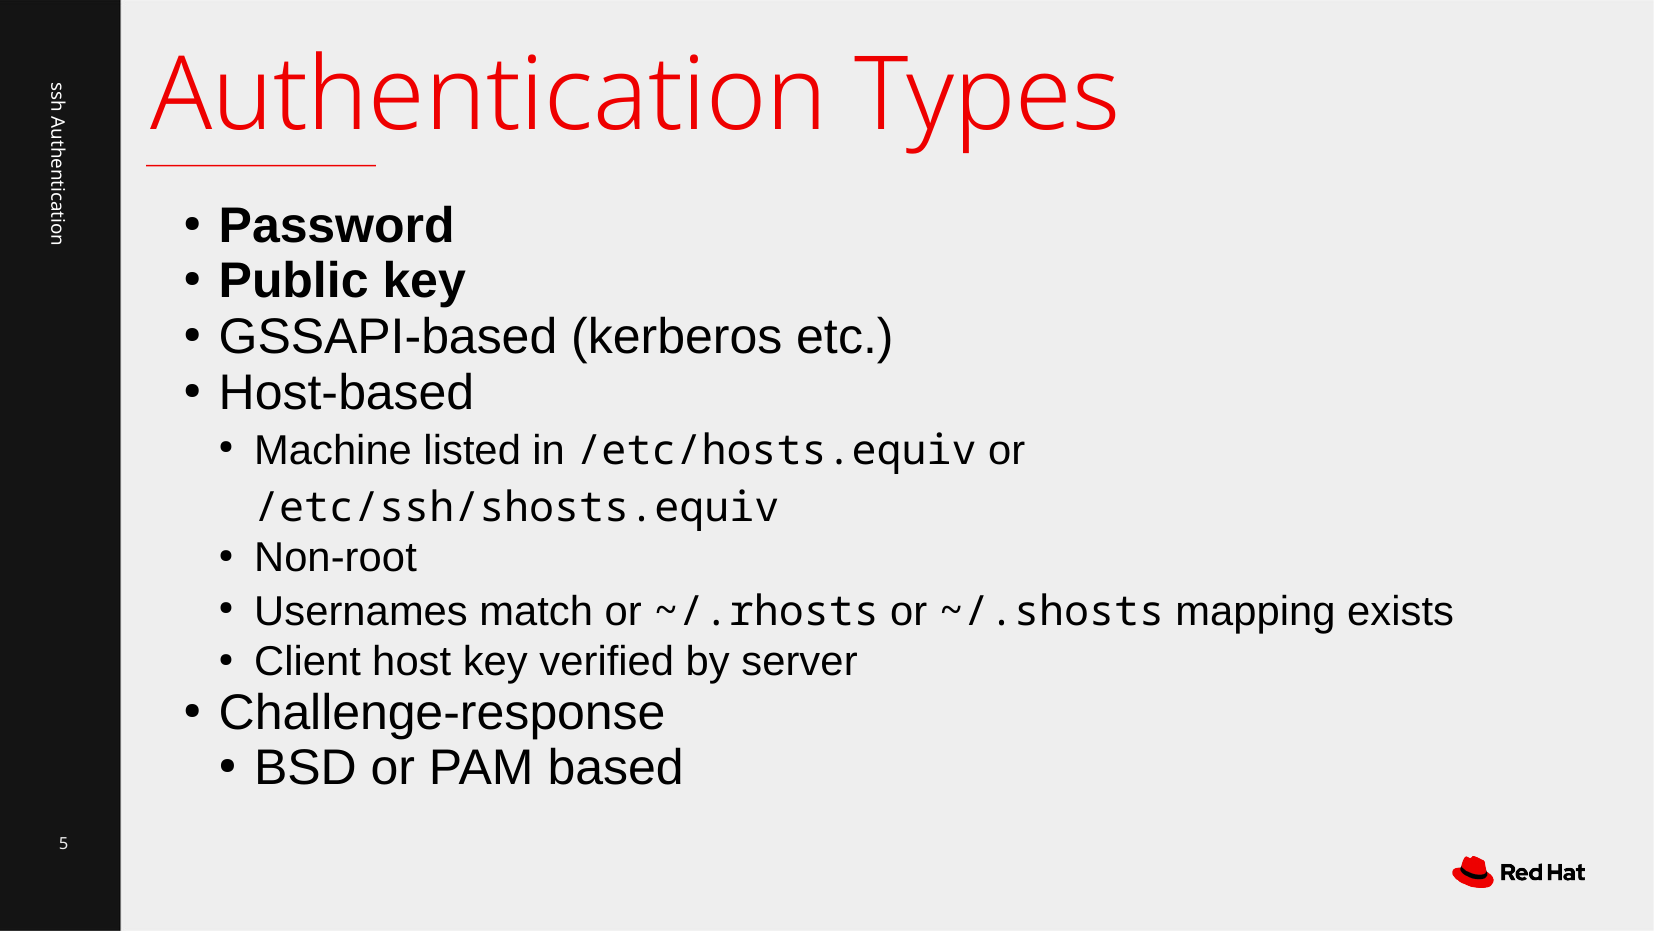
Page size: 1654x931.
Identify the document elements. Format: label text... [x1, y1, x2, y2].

title Authentication Types [150, 27, 1205, 151]
text_box ssh Authentication [0, 0, 119, 699]
picture [0, 0, 1654, 931]
text_box Password Public key GSSAPI-based (kerberos etc.) Host-based Machine listed in /etc/hosts.equiv or /etc/ssh/shosts.equiv Non-root Usernames match or ~/.rhosts or ~/.shosts mapping exists Client host key verified by server Challenge-response BSD or PAM based [168, 189, 1501, 767]
